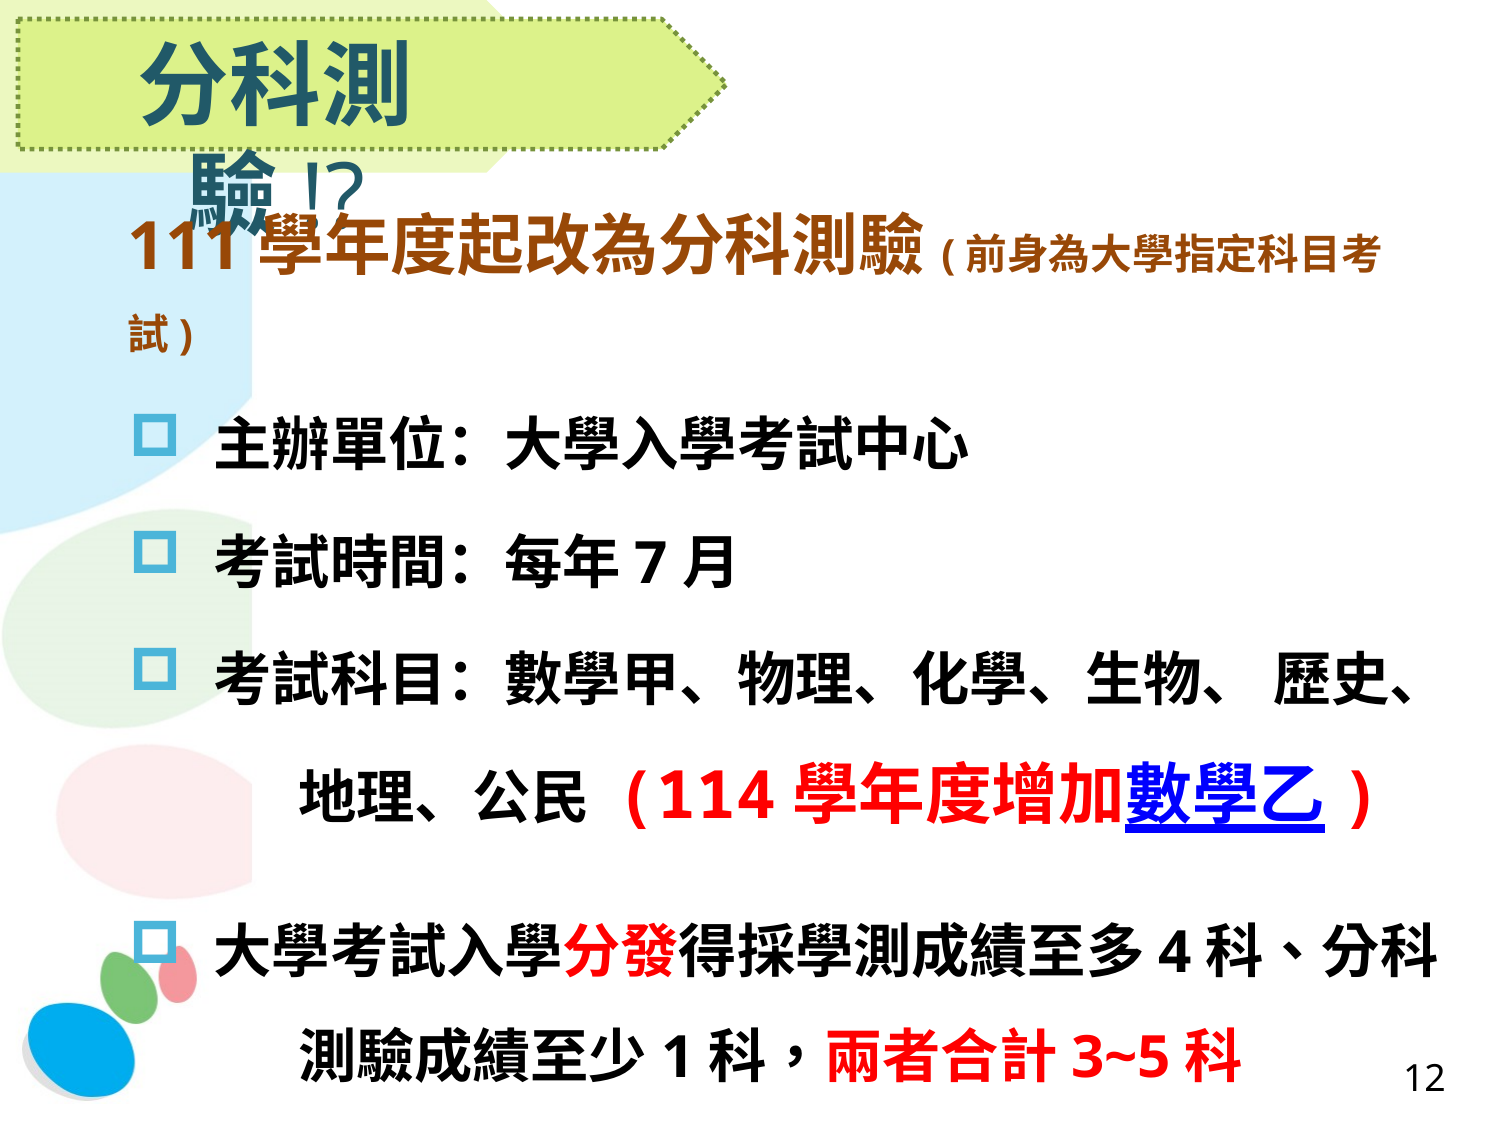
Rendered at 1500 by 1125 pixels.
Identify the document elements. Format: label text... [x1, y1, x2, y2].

text_box [17, 19, 722, 150]
text_box 12 [1401, 1051, 1447, 1101]
title 分科測驗!? [135, 24, 576, 139]
text_box 111學年度起改為分科測驗(前身為大學指定科目考試) 主辦單位：大學入學考試中心 考試時間：每年7月 考試科目：數學甲、物理、化學、生物、 歷史、地理、公民 (114學年度增加數學乙) 大學考試入學分發得採學測成績至多4科、分科測驗成績至少1科，兩者合計3~5科 [125, 160, 1447, 1025]
